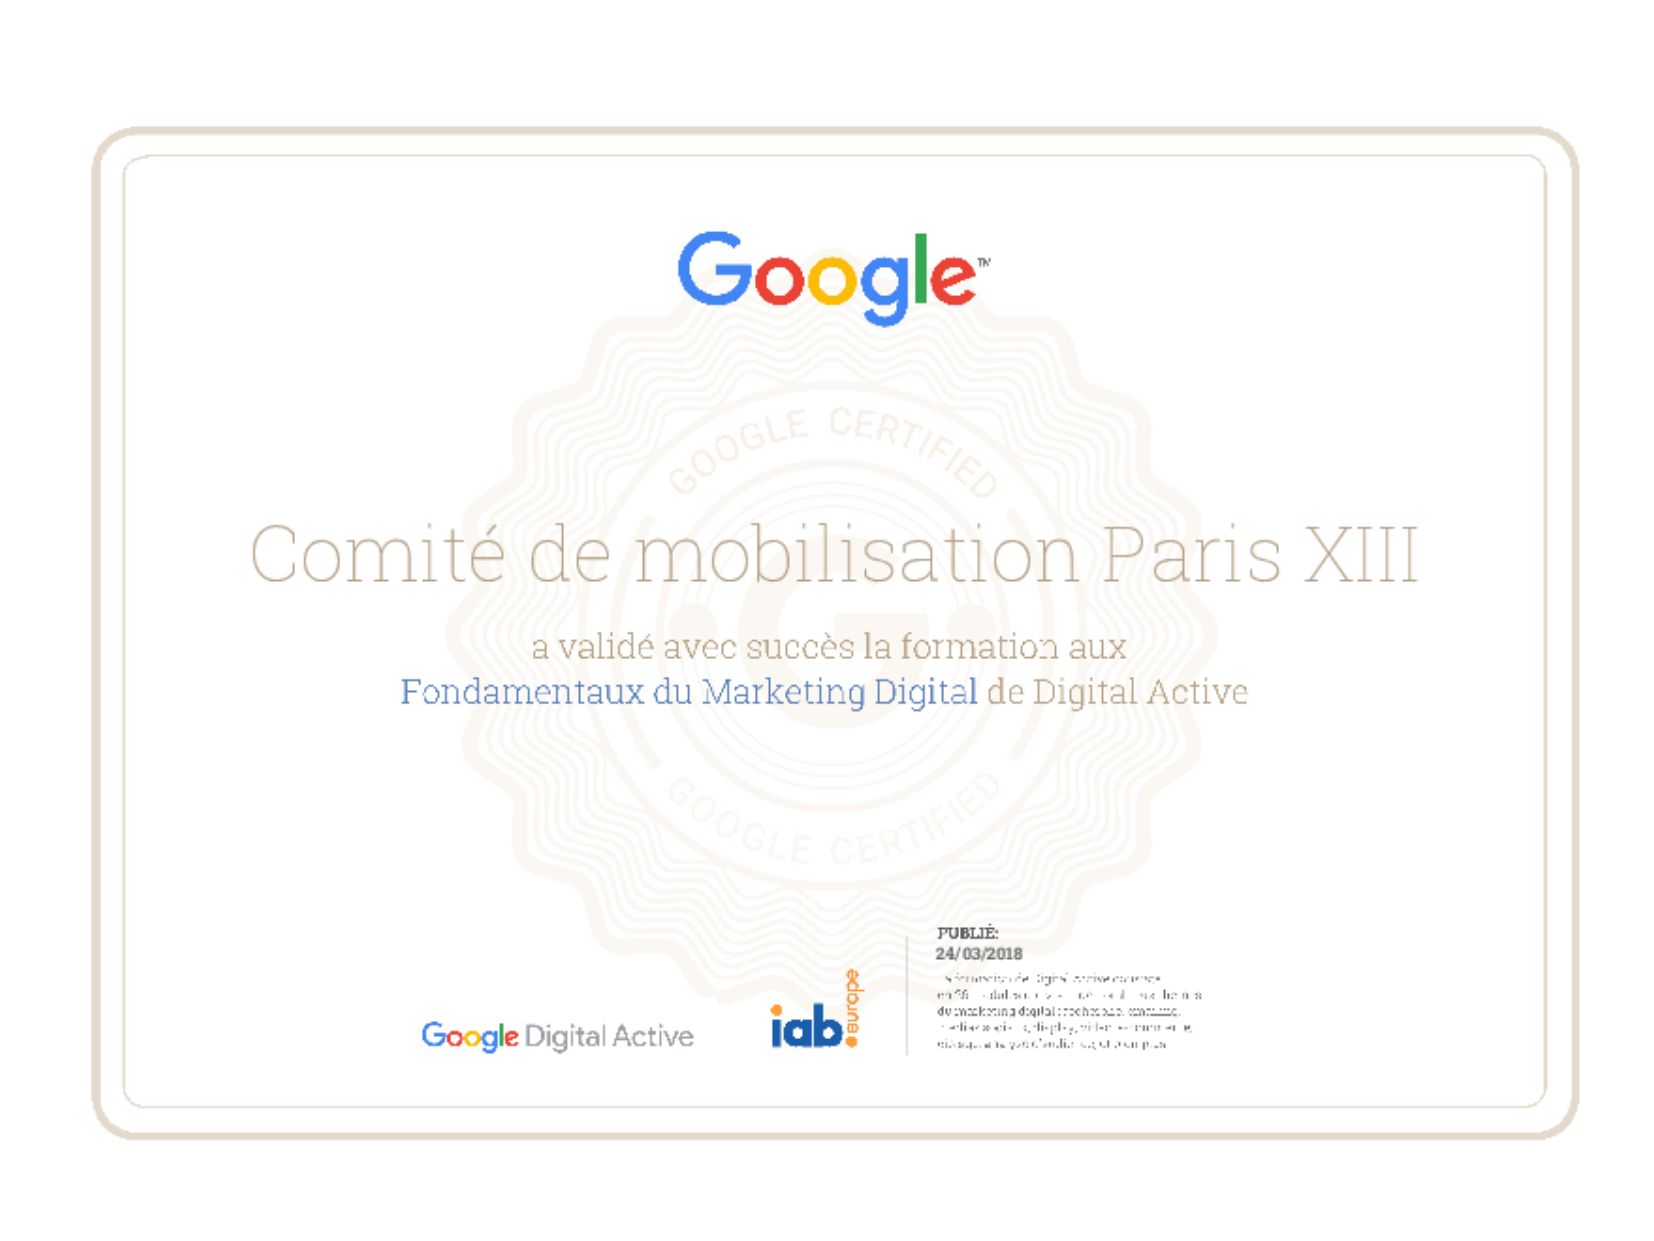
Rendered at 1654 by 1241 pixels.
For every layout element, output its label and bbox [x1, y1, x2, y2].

picture [41, 76, 1625, 1195]
